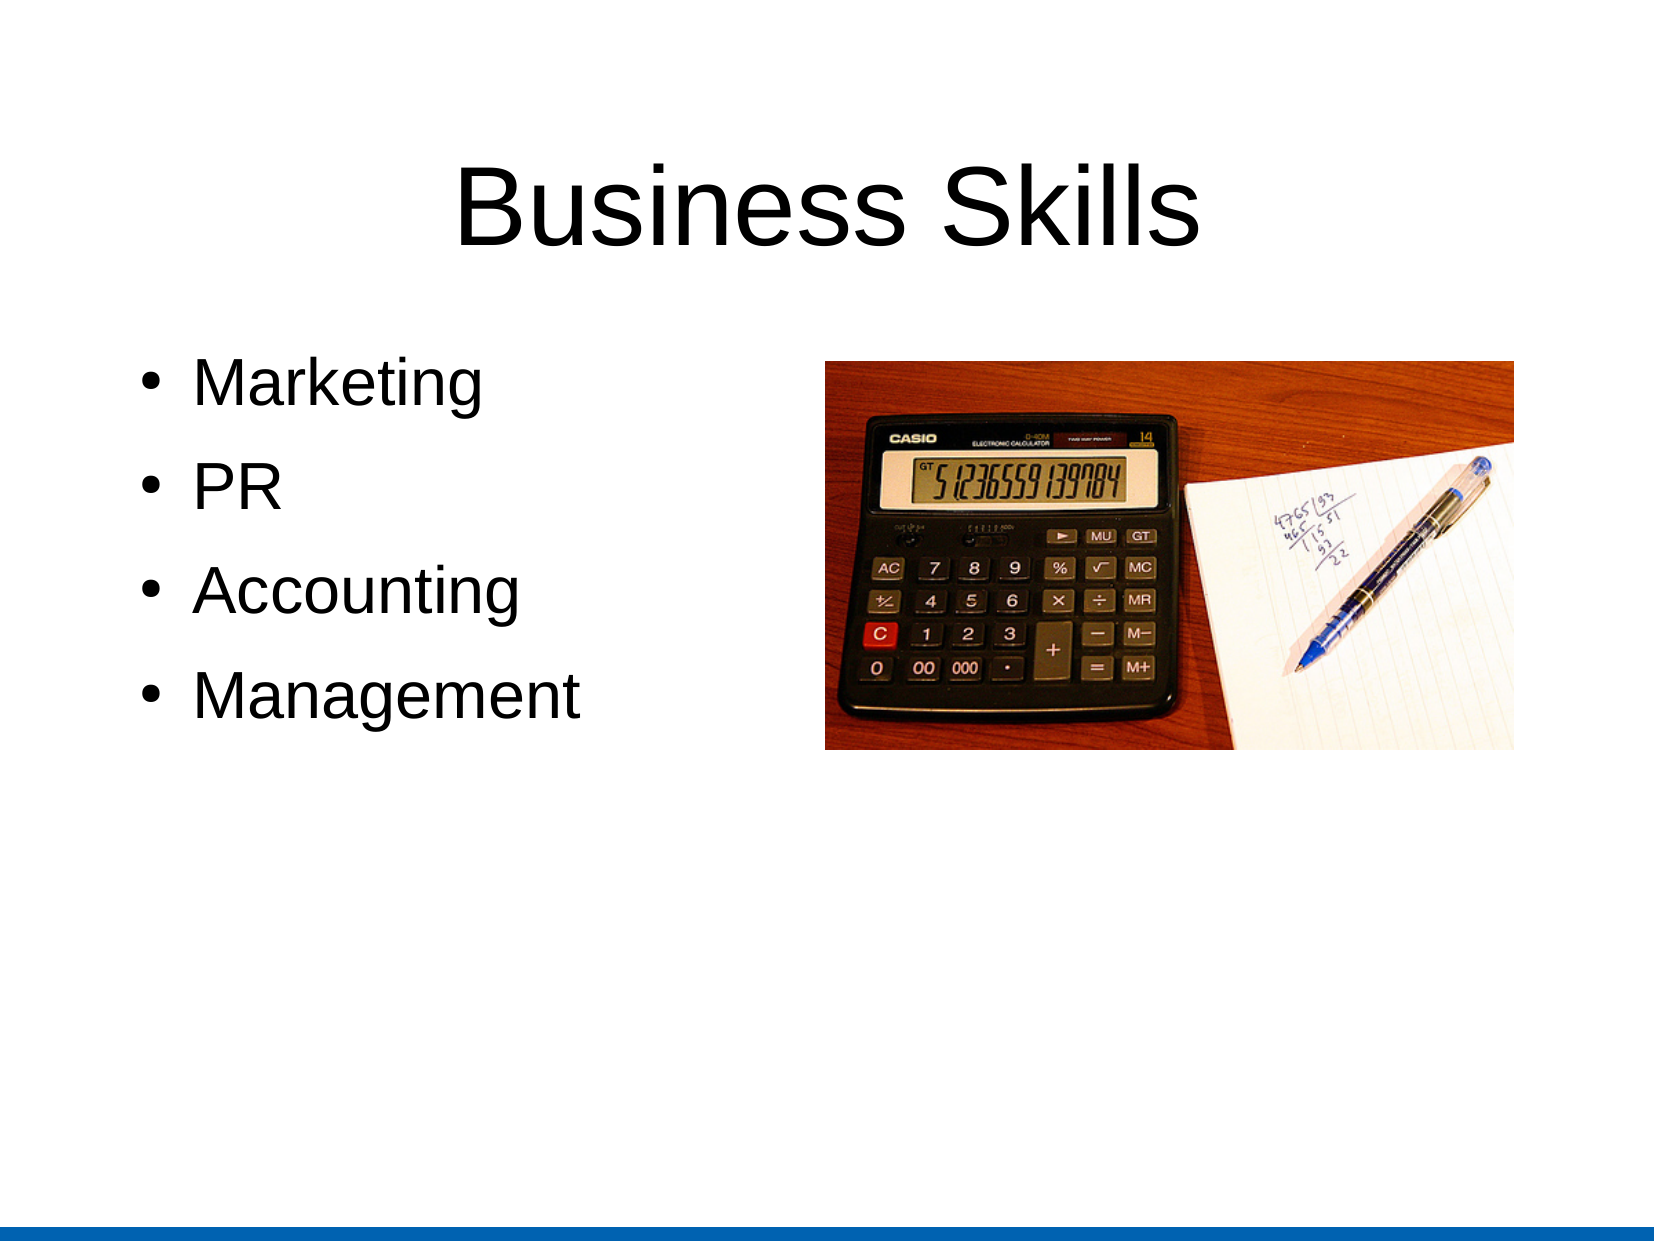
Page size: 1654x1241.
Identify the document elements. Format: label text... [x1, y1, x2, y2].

list Marketing PR Accounting Management [121, 344, 811, 1112]
title Business Skills [121, 110, 1534, 303]
picture [825, 361, 1514, 751]
